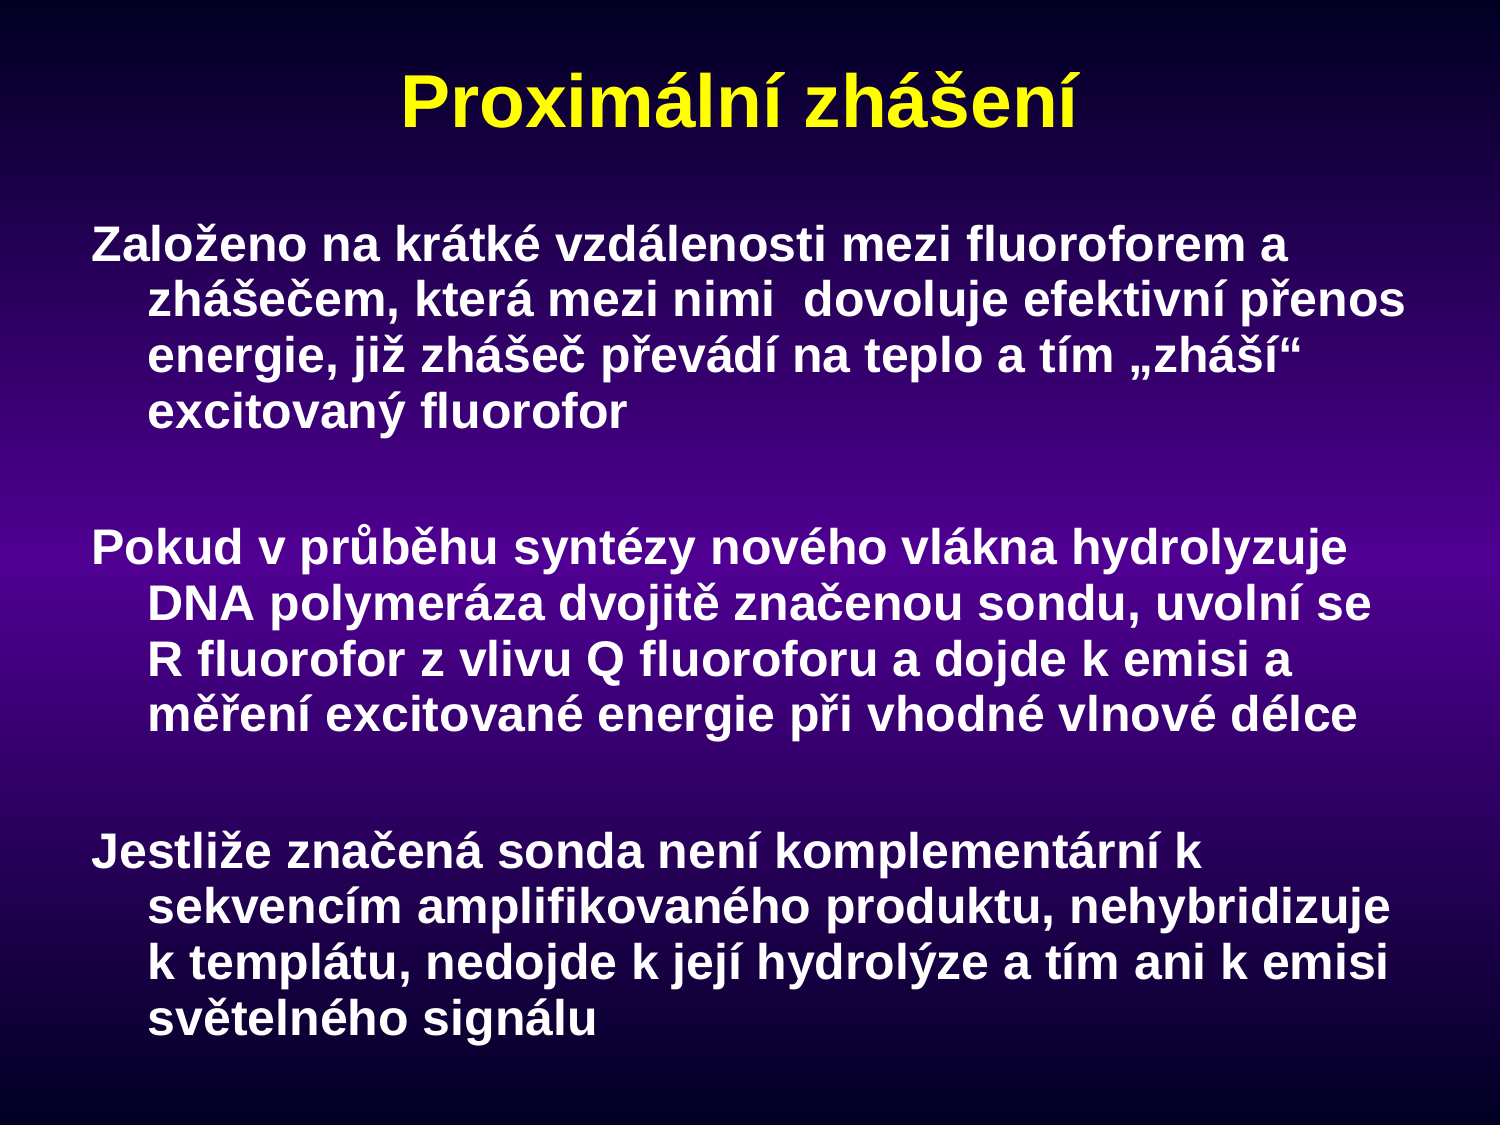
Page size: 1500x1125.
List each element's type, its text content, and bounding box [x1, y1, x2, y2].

list Založeno na krátké vzdálenosti mezi fluoroforem a zhášečem, která mezi nimi dovoluje efektivní přenos energie, již zhášeč převádí na teplo a tím „zháší“ excitovaný fluorofor Pokud v průběhu syntézy nového vlákna hydrolyzuje DNA polymeráza dvojitě značenou sondu, uvolní se R fluorofor z vlivu Q fluoroforu a dojde k emisi a měření excitované energie při vhodné vlnové délce Jestliže značená sonda není komplementární k sekvencím amplifikovaného produktu, nehybridizuje k templátu, nedojde k její hydrolýze a tím ani k emisi světelného signálu [76, 208, 1427, 1114]
title Proximální zhášení [75, 30, 1426, 173]
